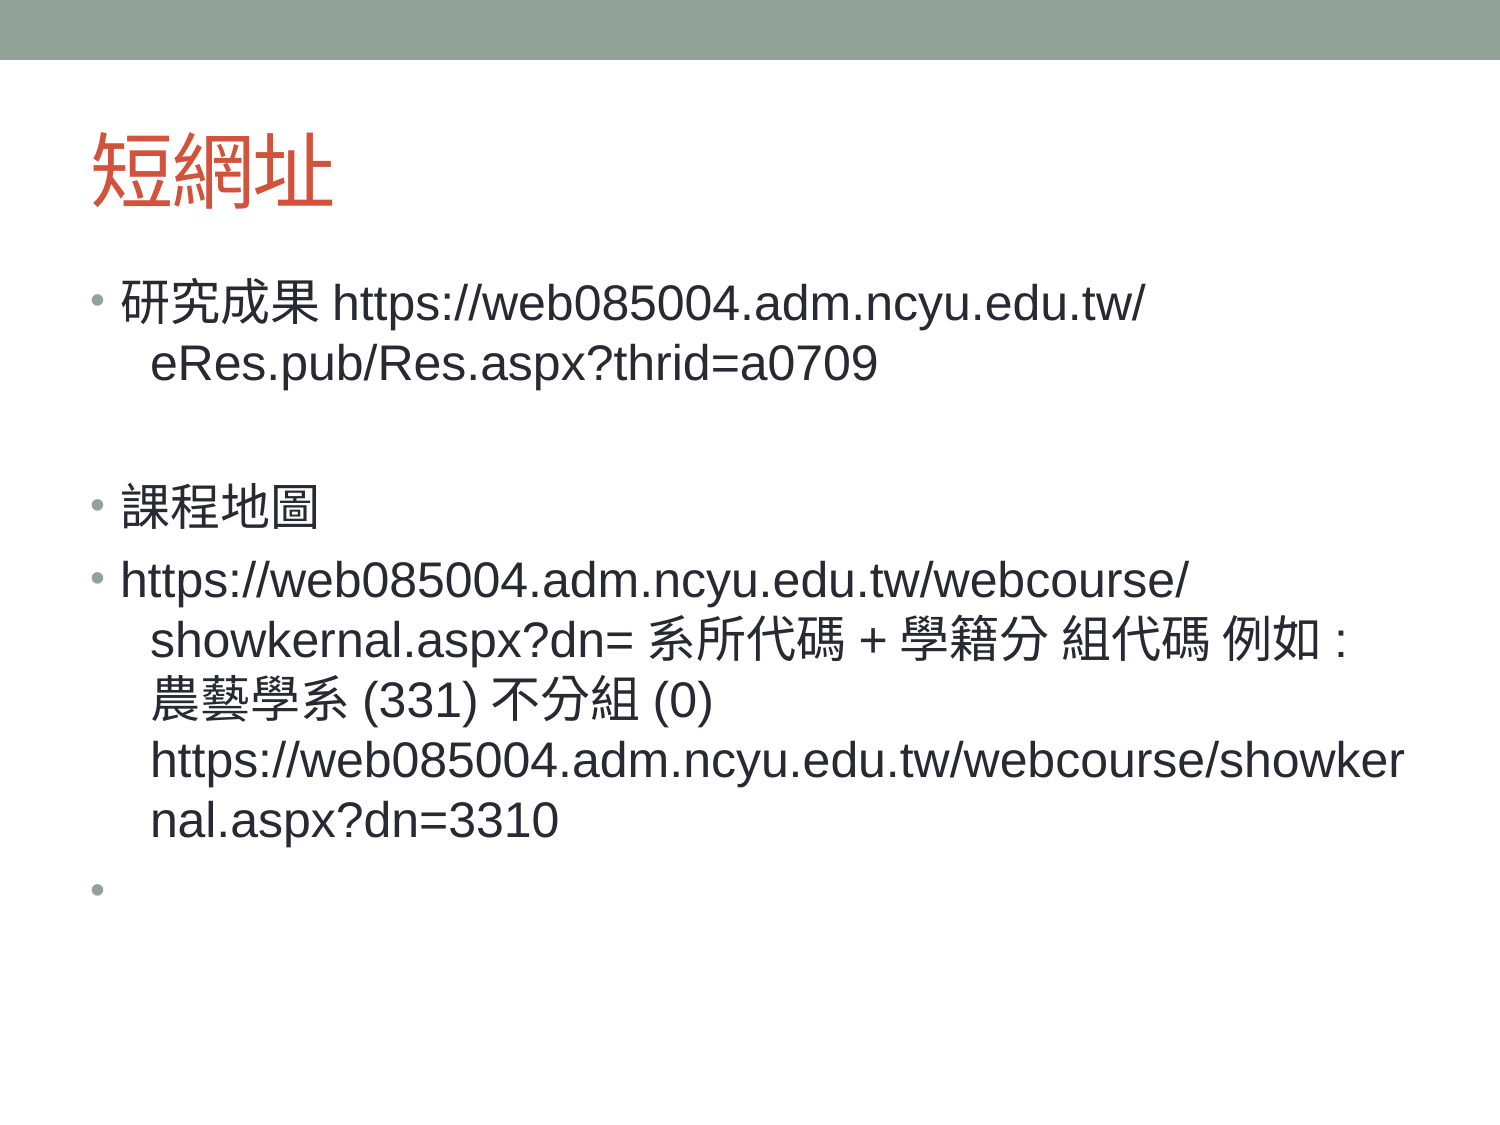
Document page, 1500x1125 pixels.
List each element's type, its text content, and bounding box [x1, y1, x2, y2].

title 短網址 [75, 87, 1426, 251]
list 研究成果https://web085004.adm.ncyu.edu.tw/eRes.pub/Res.aspx?thrid=a0709 課程地圖 https://web085004.adm.ncyu.edu.tw/webcourse/showkernal.aspx?dn=系所代碼+學籍分 組代碼 例如: 農藝學系(331)不分組(0) https://web085004.adm.ncyu.edu.tw/webcourse/showkernal.aspx?dn=3310 [75, 262, 1426, 1063]
